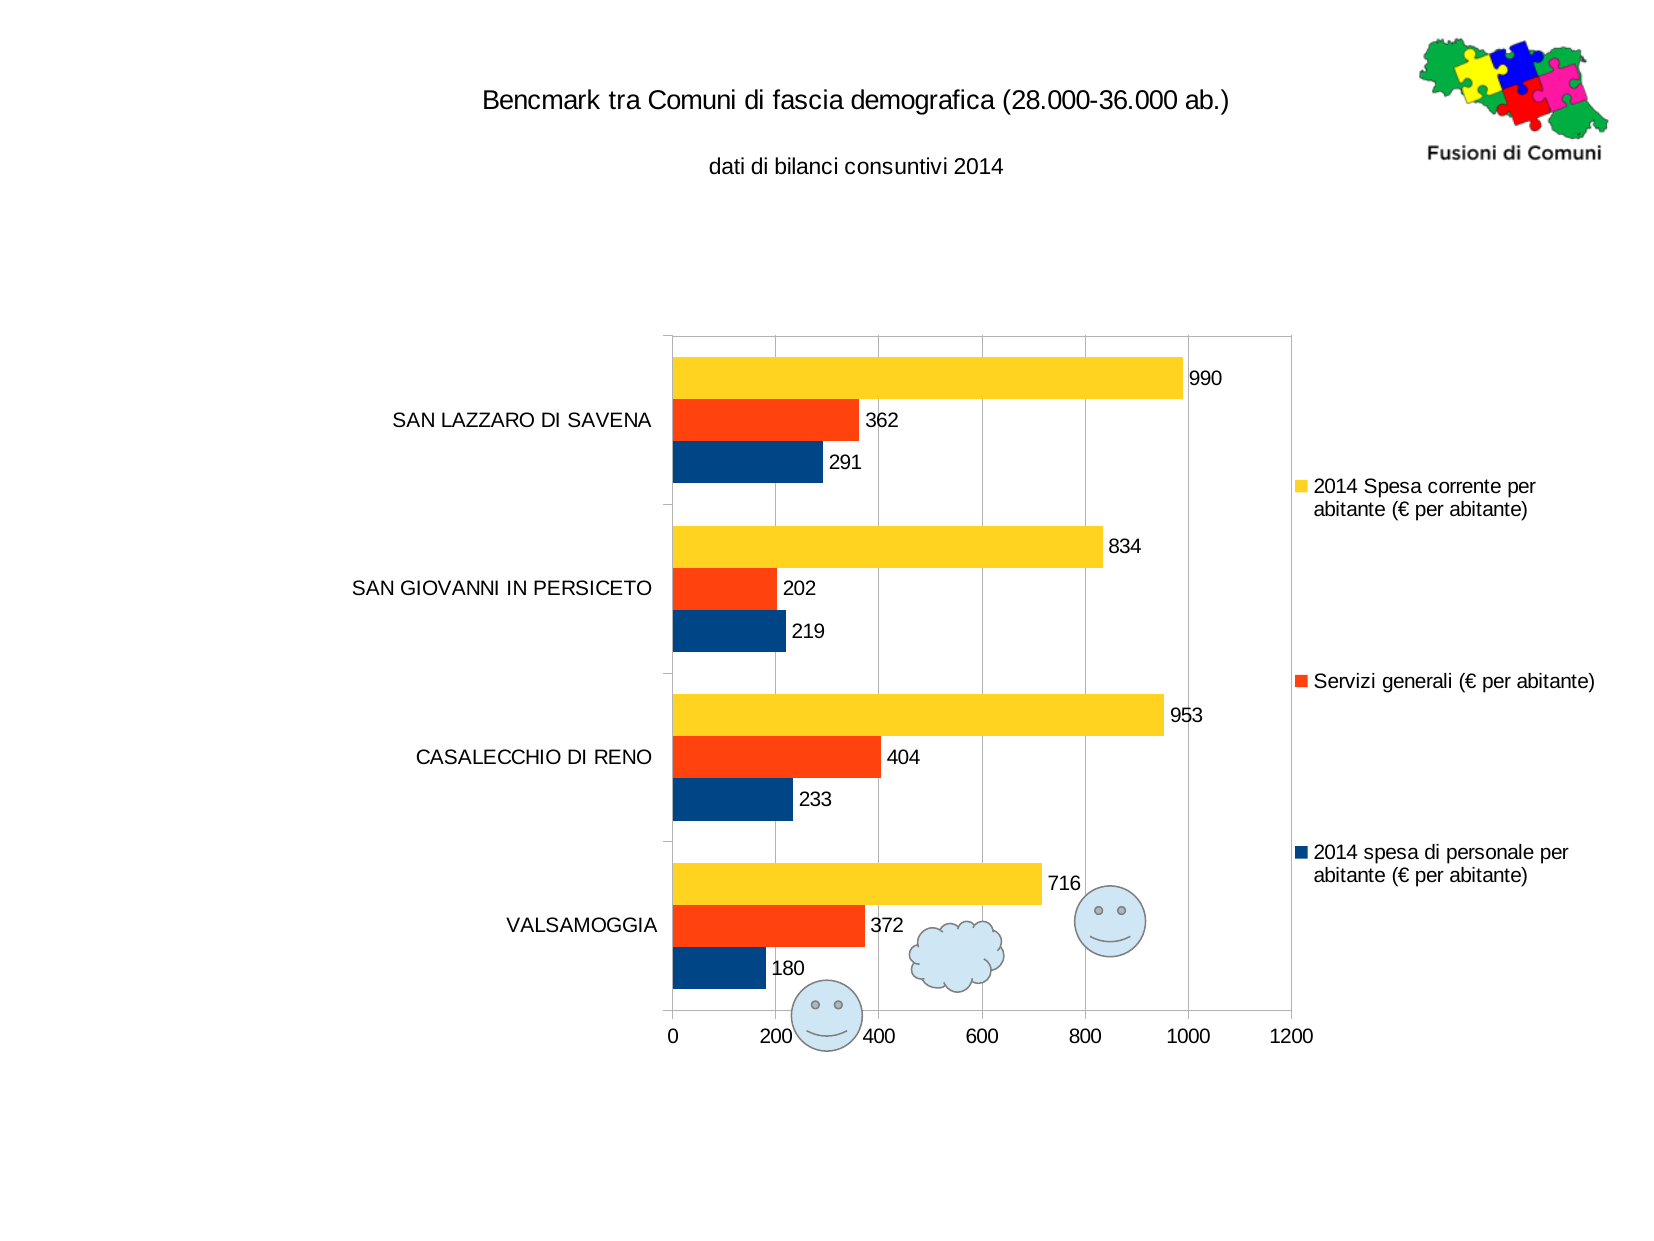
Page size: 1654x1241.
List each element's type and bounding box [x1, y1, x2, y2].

text_box [909, 921, 1004, 993]
picture [1417, 35, 1611, 165]
text_box [791, 980, 863, 1052]
chart [94, 47, 1619, 1170]
text_box [1074, 885, 1146, 957]
